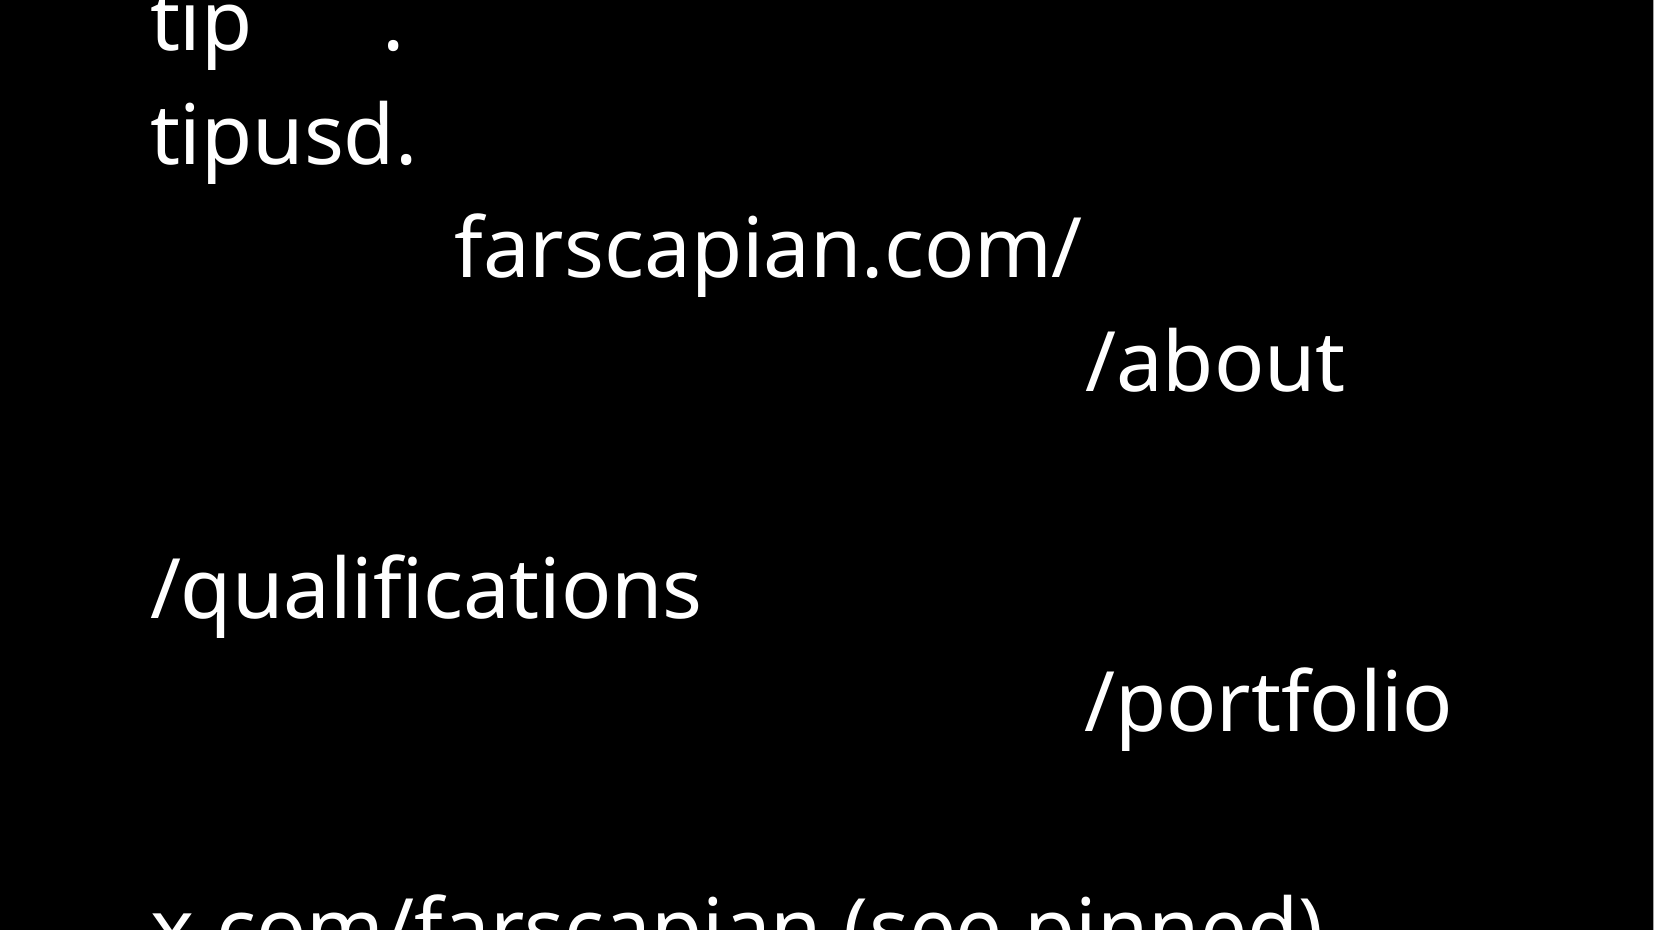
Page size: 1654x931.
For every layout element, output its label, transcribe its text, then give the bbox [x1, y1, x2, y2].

subtitle tip . tipusd. farscapian.com/ /about /qualifications /portfolio x.com/farscapian (see pinned) [150, 99, 1639, 846]
